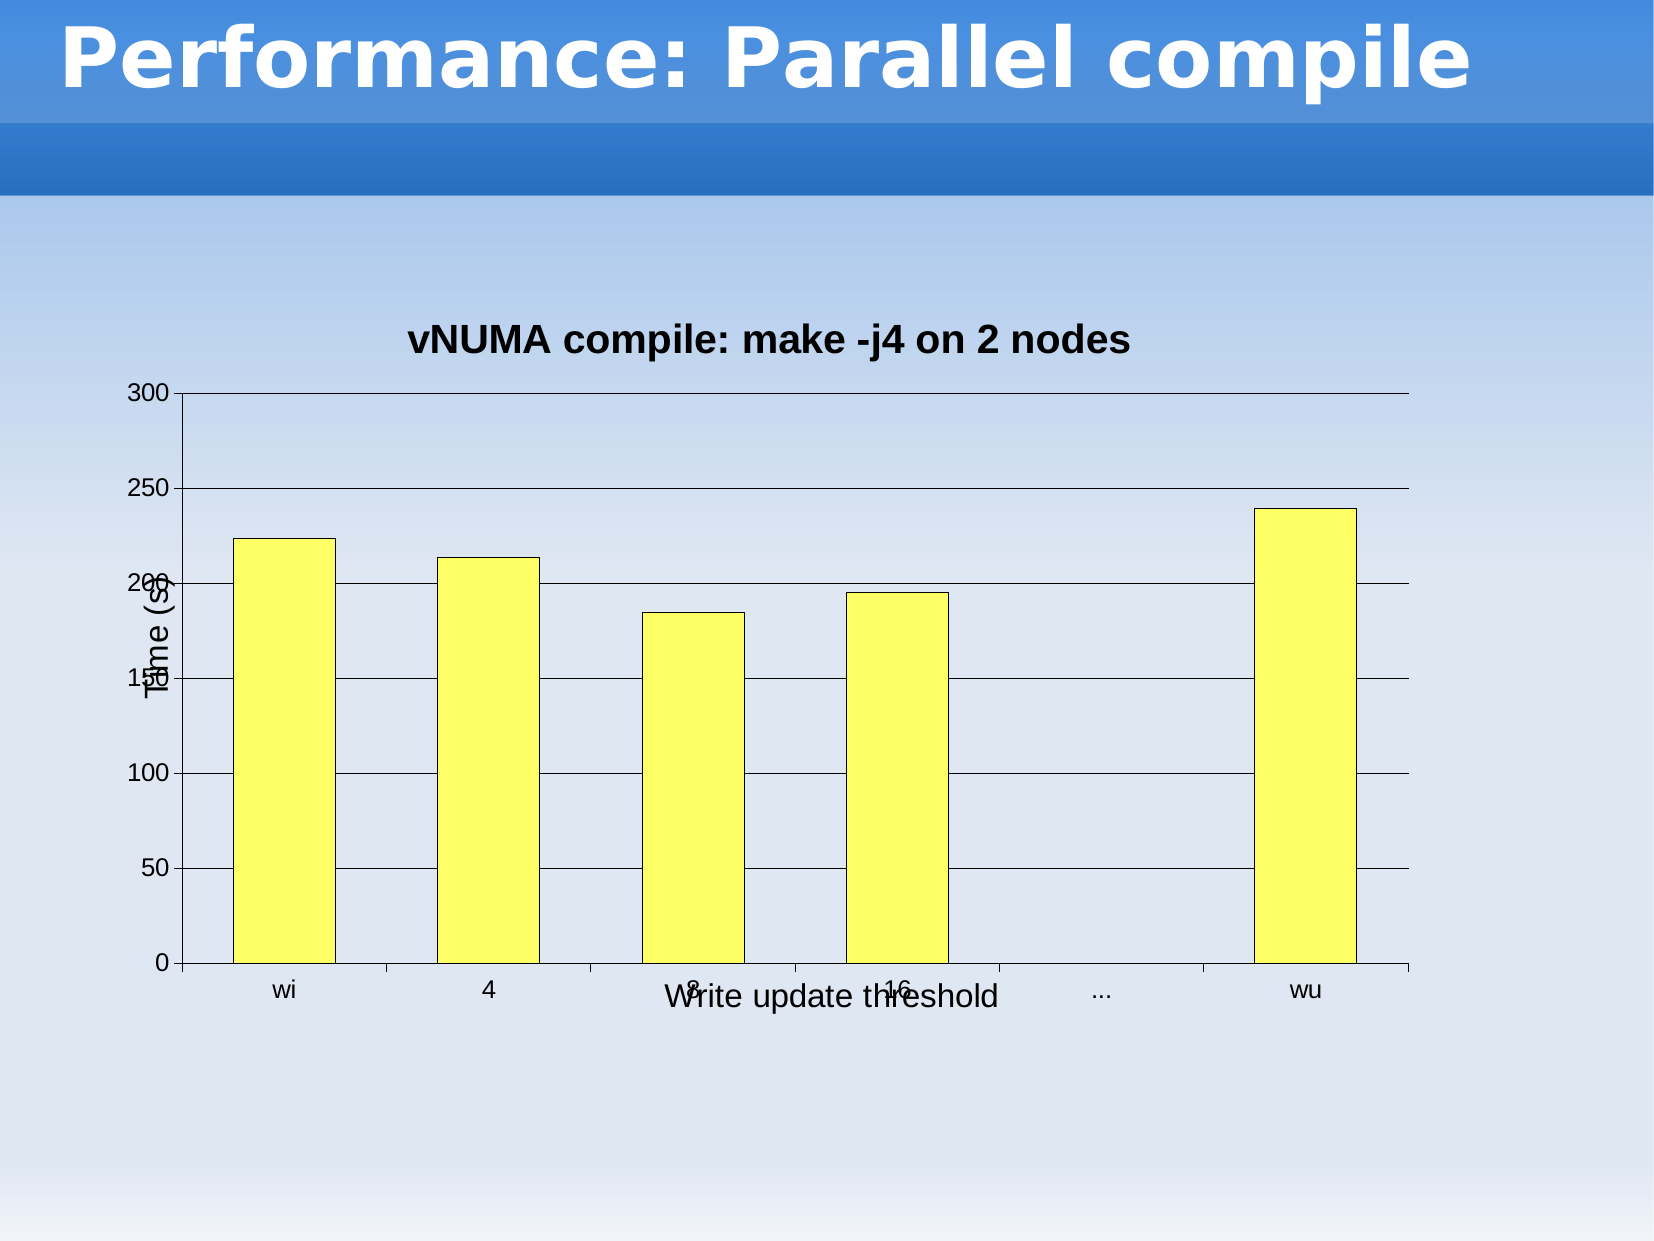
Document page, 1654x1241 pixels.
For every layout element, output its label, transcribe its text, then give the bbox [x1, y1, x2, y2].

picture [0, 0, 1654, 1241]
chart [100, 290, 1435, 1025]
title Performance: Parallel compile [59, 0, 1595, 119]
